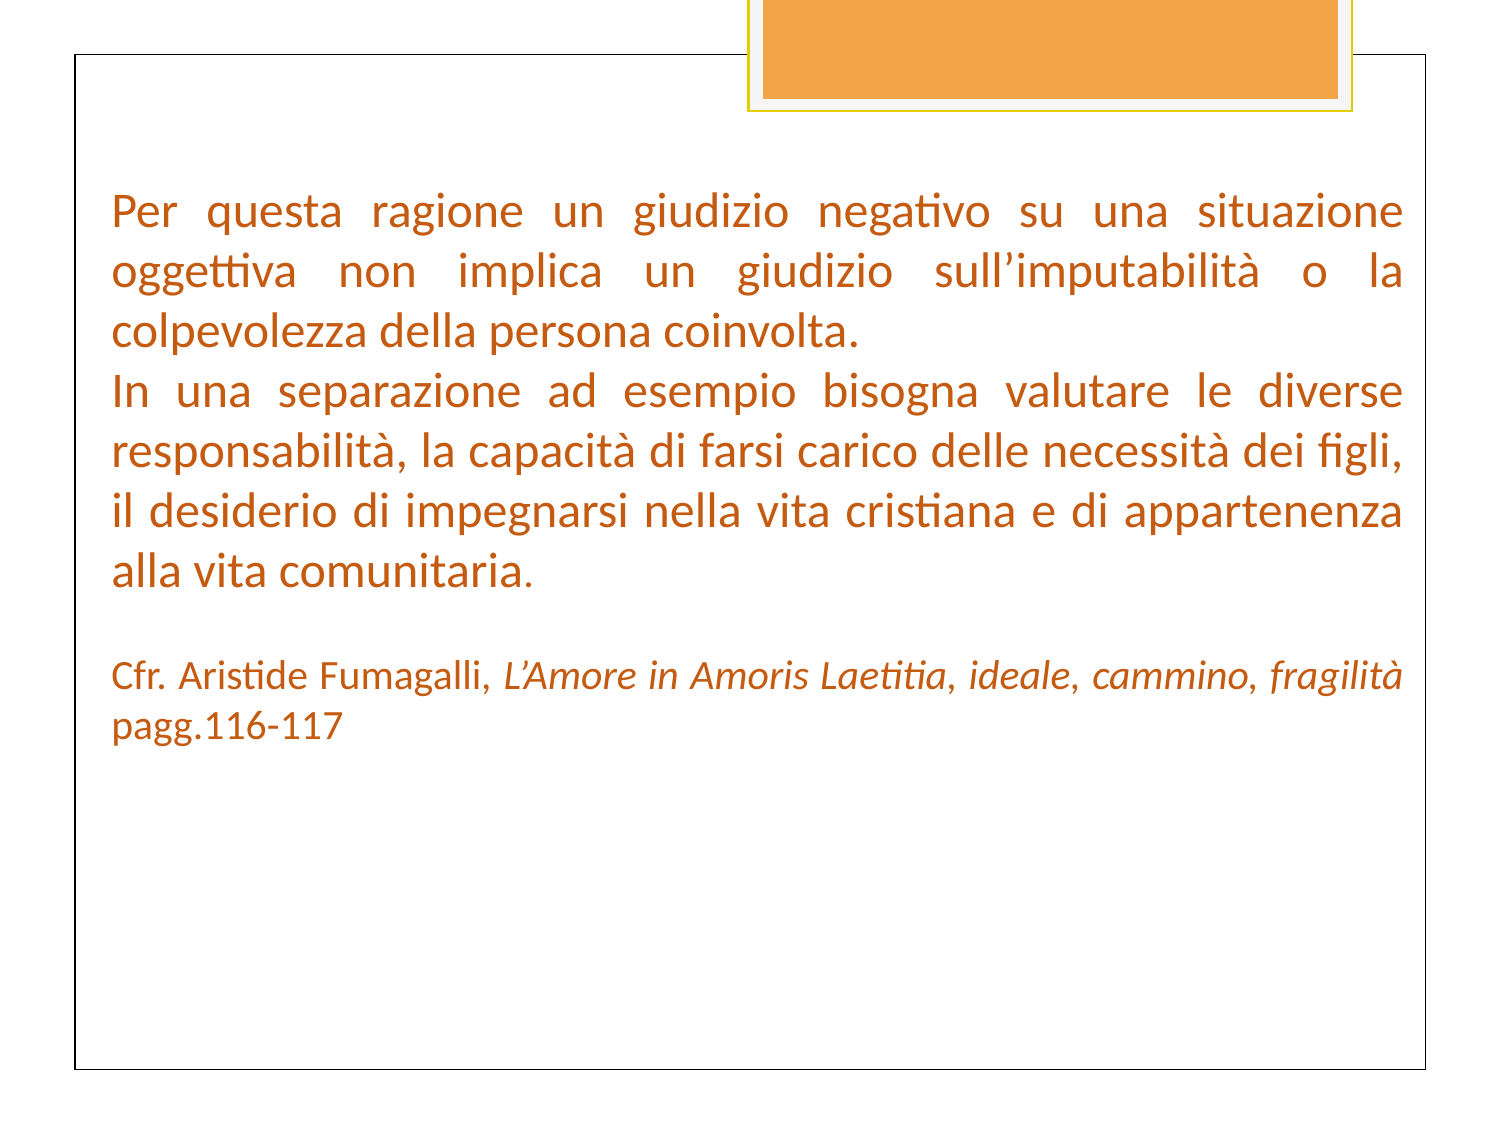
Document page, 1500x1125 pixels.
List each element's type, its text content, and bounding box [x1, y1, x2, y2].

text_box Per questa ragione un giudizio negativo su una situazione oggettiva non implica un giudizio sull’imputabilità o la colpevolezza della persona coinvolta. In una separazione ad esempio bisogna valutare le diverse responsabilità, la capacità di farsi carico delle necessità dei figli, il desiderio di impegnarsi nella vita cristiana e di appartenenza alla vita comunitaria. Cfr. Aristide Fumagalli, L’Amore in Amoris Laetitia, ideale, cammino, fragilità pagg.116-117 [96, 170, 1426, 812]
